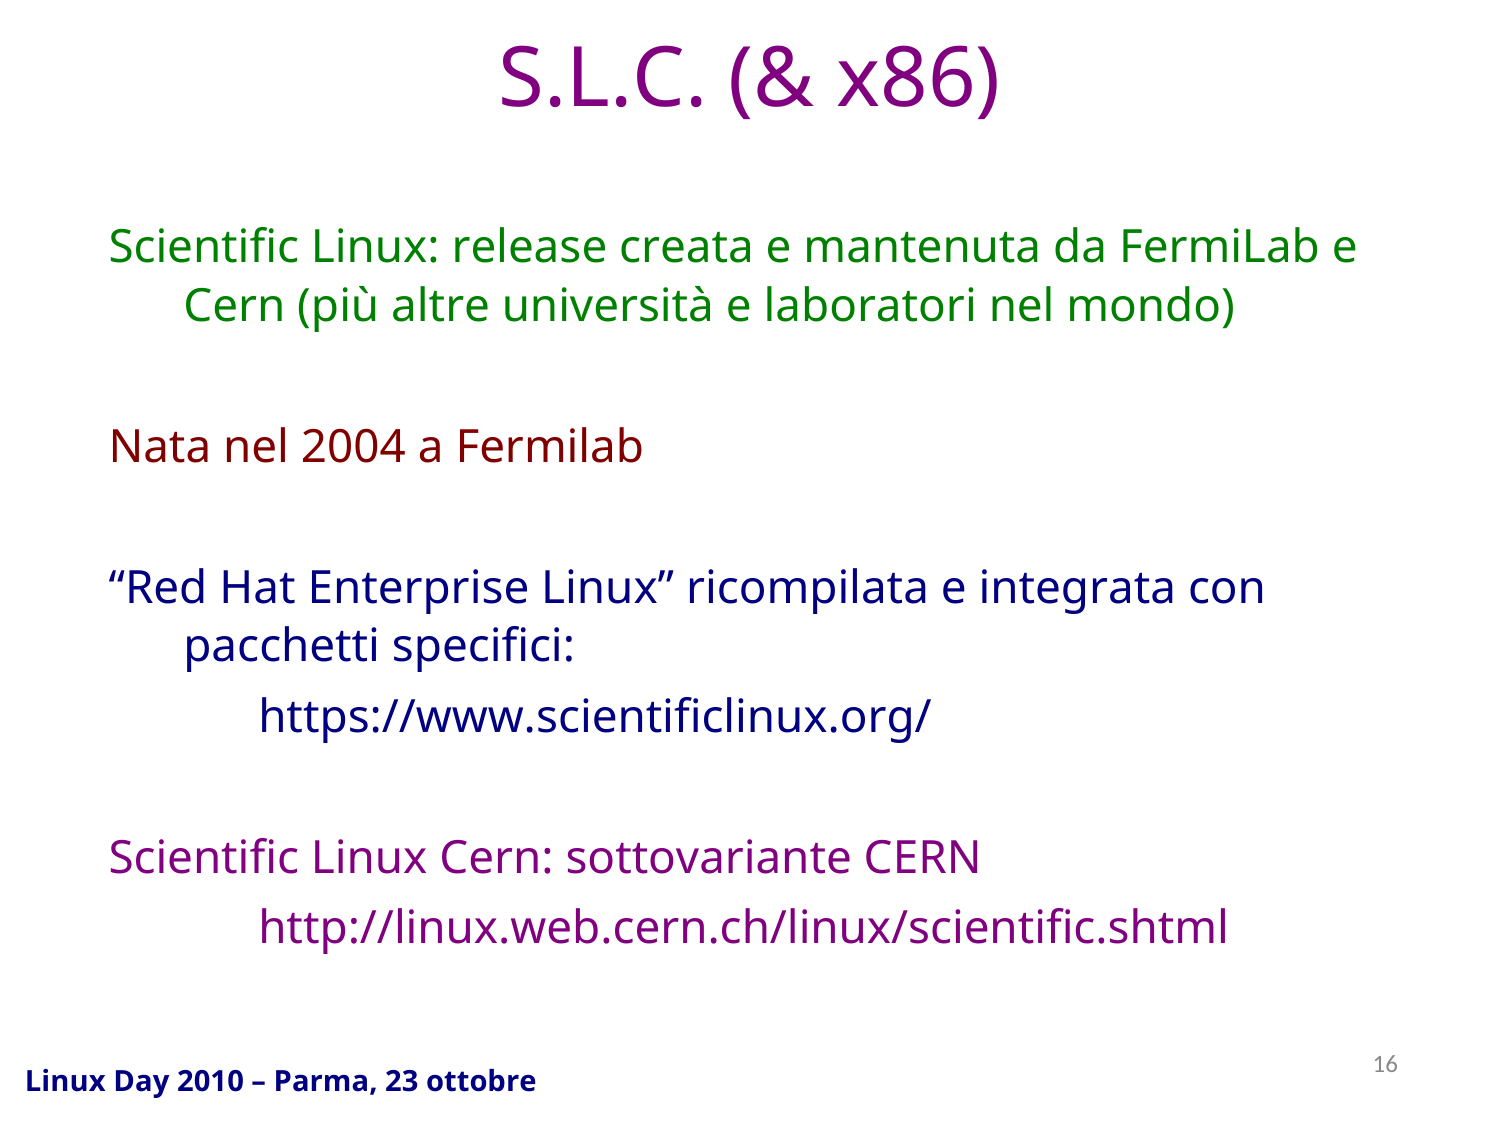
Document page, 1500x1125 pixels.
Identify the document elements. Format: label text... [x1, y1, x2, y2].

subtitle Scientific Linux: release creata e mantenuta da FermiLab e Cern (più altre università e laboratori nel mondo) Nata nel 2004 a Fermilab “Red Hat Enterprise Linux” ricompilata e integrata con pacchetti specifici: https://www.scientificlinux.org/ Scientific Linux Cern: sottovariante CERN http://linux.web.cern.ch/linux/scientific.shtml [108, 207, 1399, 965]
text_box S.L.C. (& x86) [41, 0, 1459, 132]
